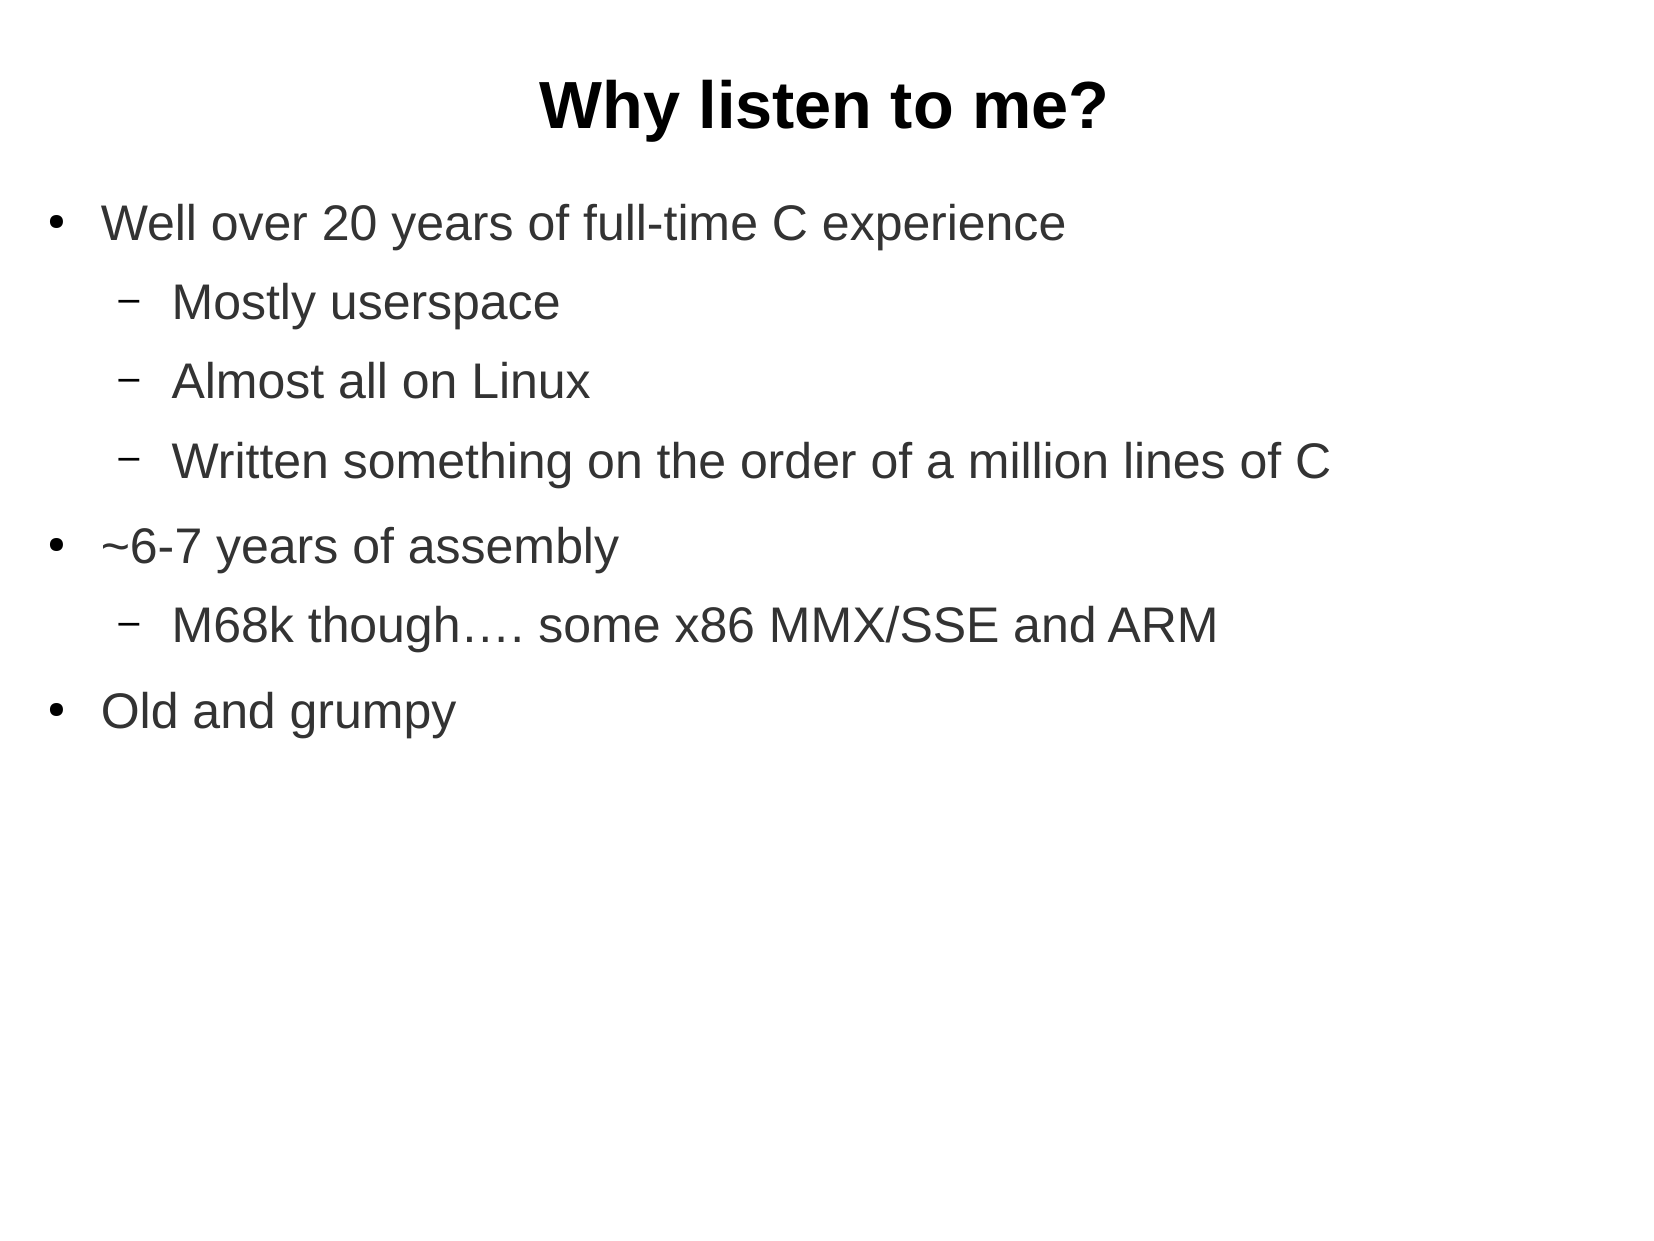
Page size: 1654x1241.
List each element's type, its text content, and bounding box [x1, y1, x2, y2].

list Well over 20 years of full-time C experience Mostly userspace Almost all on Linux Written something on the order of a million lines of C ~6-7 years of assembly M68k though…. some x86 MMX/SSE and ARM Old and grumpy [30, 195, 1621, 1216]
title Why listen to me? [30, 30, 1621, 181]
